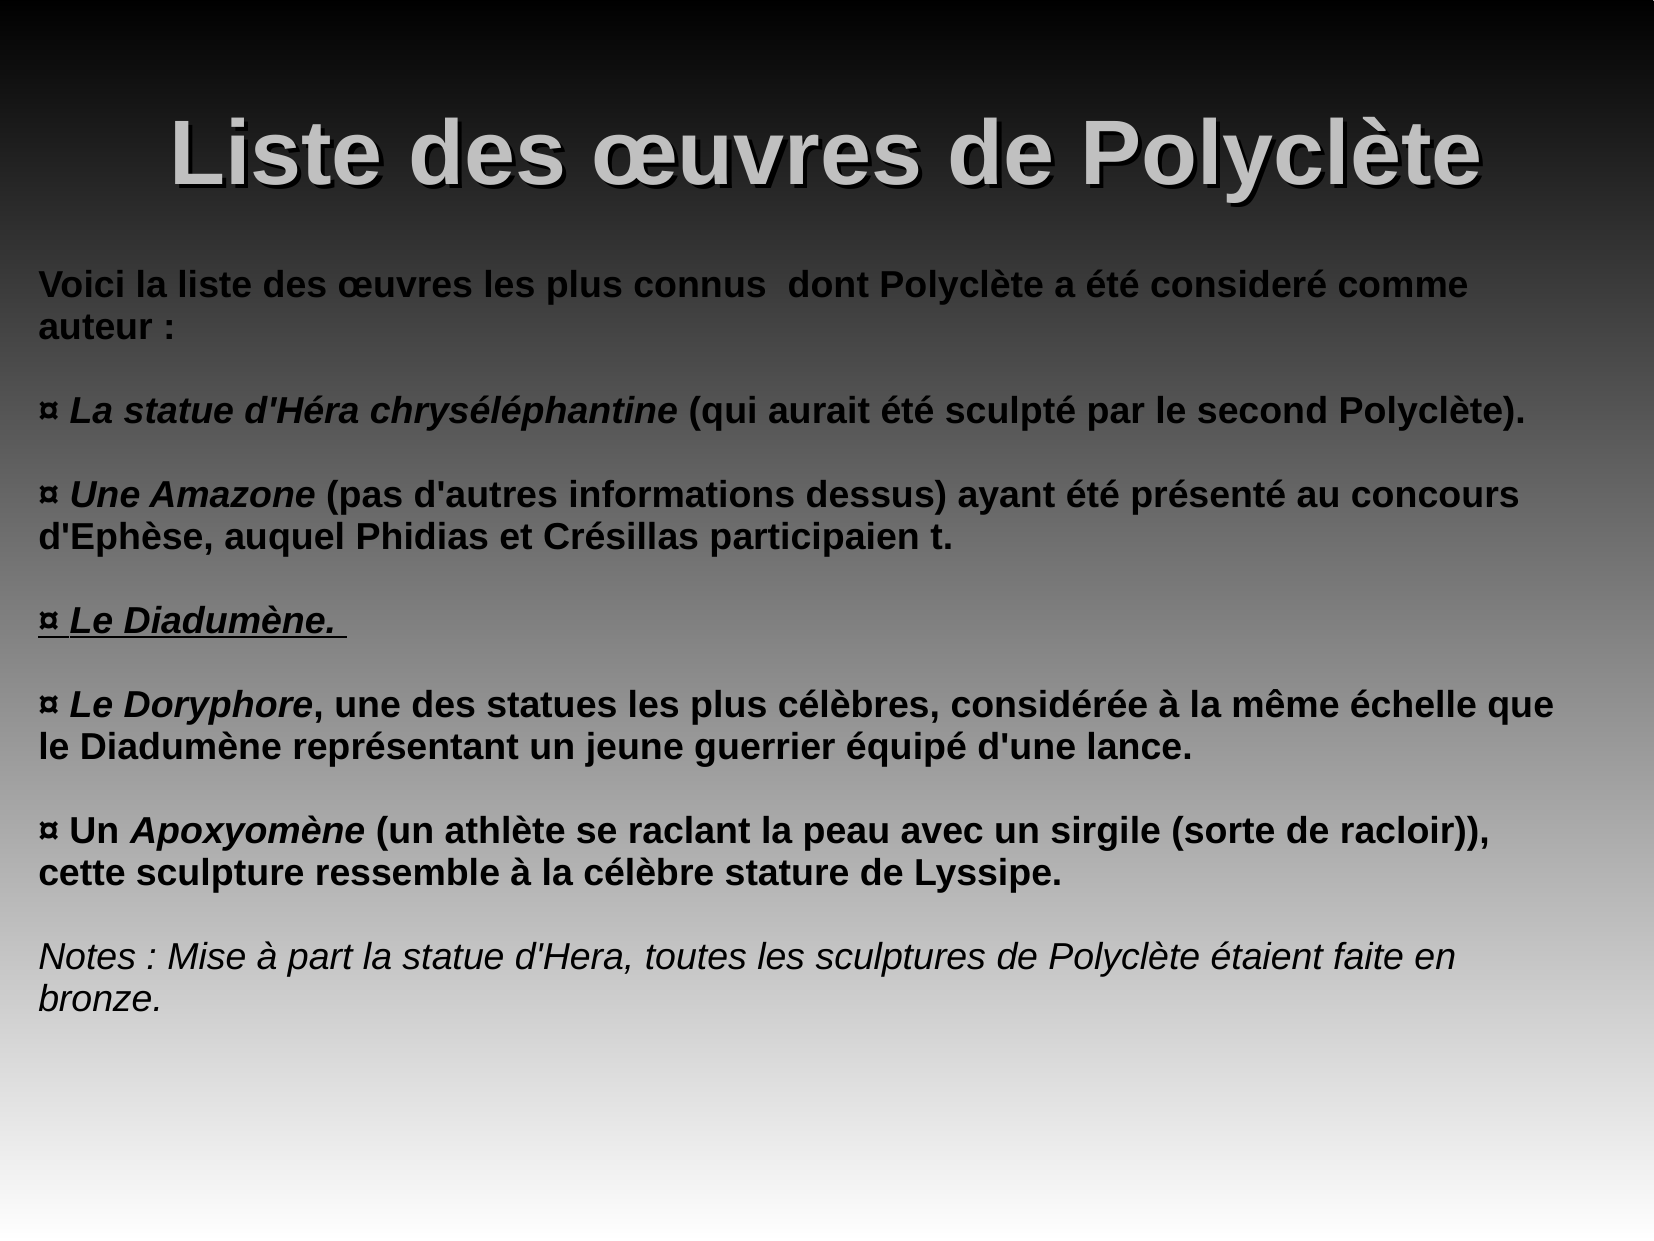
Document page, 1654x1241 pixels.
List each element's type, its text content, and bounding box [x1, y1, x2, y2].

text_box Voici la liste des œuvres les plus connus dont Polyclète a été consideré comme auteur : ¤ La statue d'Héra chryséléphantine (qui aurait été sculpté par le second Polyclète). ¤ Une Amazone (pas d'autres informations dessus) ayant été présenté au concours d'Ephèse, auquel Phidias et Crésillas participaien t. ¤ Le Diadumène. ¤ Le Doryphore, une des statues les plus célèbres, considérée à la même échelle que le Diadumène représentant un jeune guerrier équipé d'une lance. ¤ Un Apoxyomène (un athlète se raclant la peau avec un sirgile (sorte de racloir)), cette sculpture ressemble à la célèbre stature de Lyssipe. Notes : Mise à part la statue d'Hera, toutes les sculptures de Polyclète étaient faite en bronze. [23, 256, 1583, 1132]
title Liste des œuvres de Polyclète [82, 49, 1571, 256]
